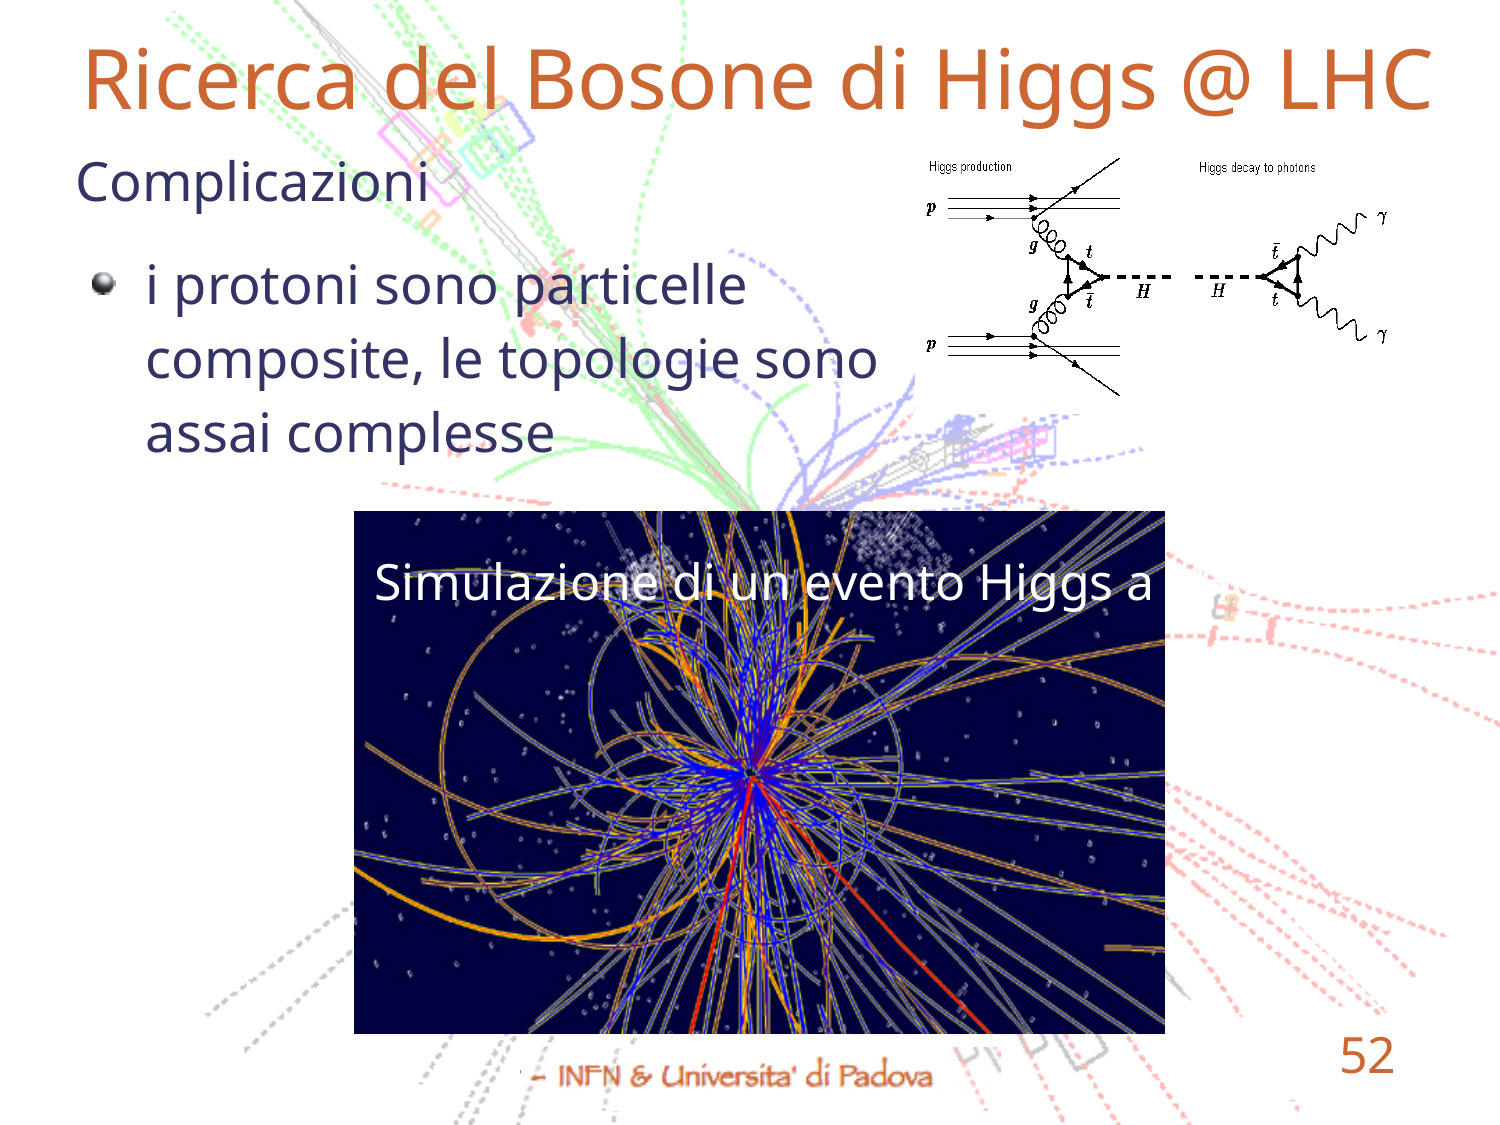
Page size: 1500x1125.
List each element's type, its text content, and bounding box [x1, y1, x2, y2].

text_box Simulazione di un evento Higgs a LHC [359, 543, 1179, 628]
list Complicazioni i protoni sono particelle composite, le topologie sono assai complesse [74, 143, 953, 979]
picture [0, 0, 1500, 1125]
title Ricerca del Bosone di Higgs @ LHC [26, 12, 1490, 142]
